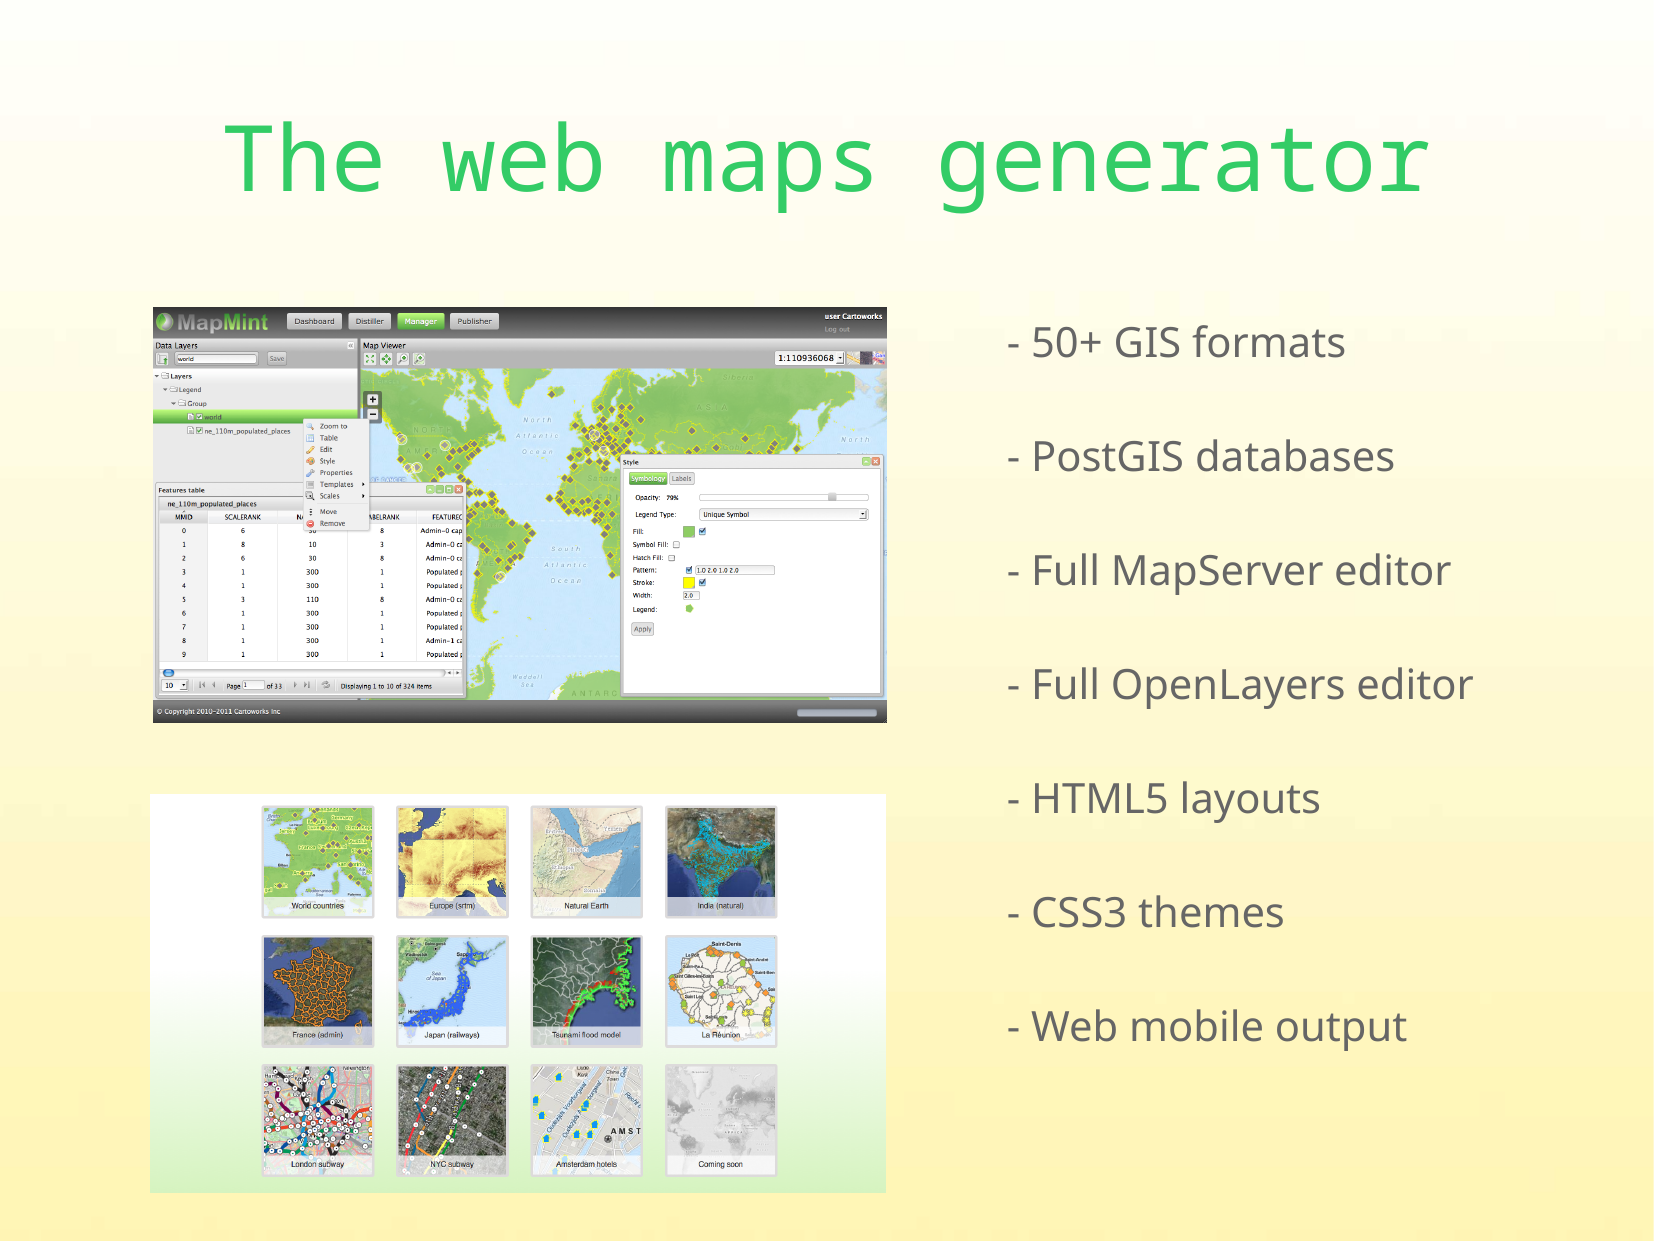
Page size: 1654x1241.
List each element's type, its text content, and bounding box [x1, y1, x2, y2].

text_box [118, 277, 1512, 993]
picture [0, 0, 1654, 1241]
title The web maps generator [82, 52, 1571, 260]
text_box - 50+ GIS formats - PostGIS databases - Full MapServer editor - Full OpenLayers editor - HTML5 layouts - CSS3 themes - Web mobile output [992, 305, 1595, 1064]
